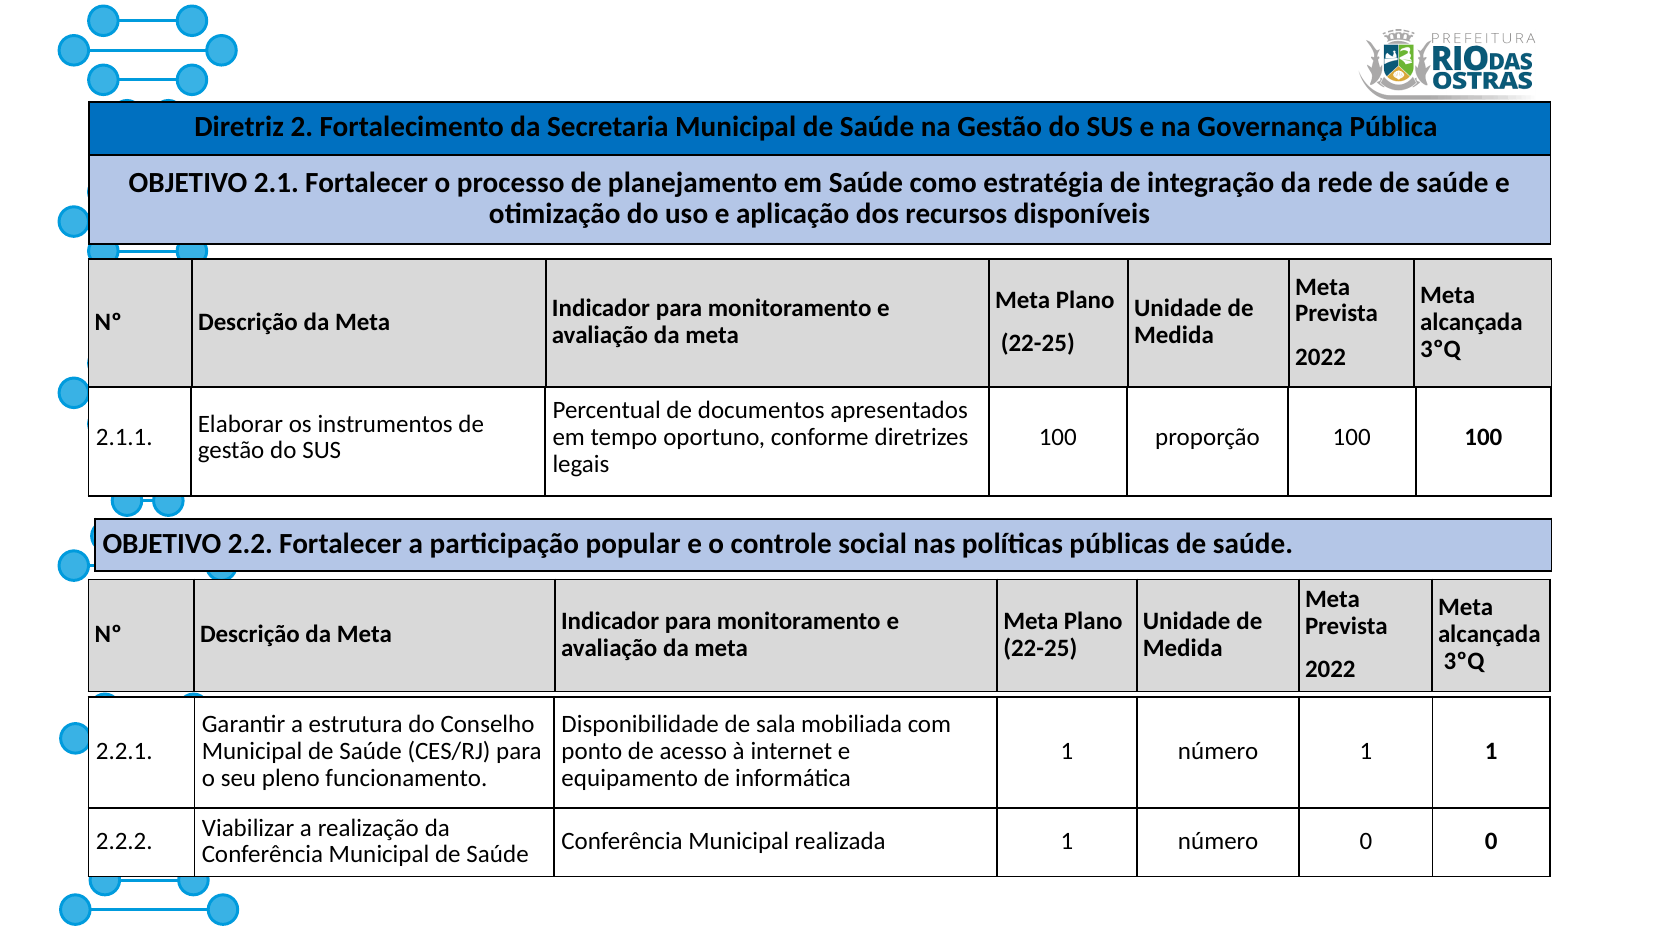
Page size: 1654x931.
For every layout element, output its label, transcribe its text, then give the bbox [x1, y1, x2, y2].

table_cell OBJETIVO 2.1. Fortalecer o processo de planejamento em Saúde como estratégia de integração da rede de saúde e otimização do uso e aplicação dos recursos disponíveis [90, 156, 1550, 243]
table_cell Conferência Municipal realizada [555, 809, 996, 876]
table_header 2.1.1. [89, 388, 190, 495]
table_header Indicador para monitoramento e avaliação da meta [547, 260, 988, 386]
table_cell 0 [1433, 809, 1549, 876]
table_header Diretriz 2. Fortalecimento da Secretaria Municipal de Saúde na Gestão do SUS e na Governança Pública [90, 103, 1550, 154]
table_header 1 [1433, 698, 1549, 807]
table_header Descrição da Meta [193, 260, 545, 386]
table_header Nº [89, 260, 191, 386]
picture [1358, 29, 1536, 100]
table_header 1 [1300, 698, 1432, 807]
table_cell 0 [1300, 809, 1432, 876]
table_header proporção [1128, 388, 1287, 495]
table_cell 2.2.2. [89, 809, 194, 876]
table_header Nº [89, 580, 193, 691]
table_header Percentual de documentos apresentados em tempo oportuno, conforme diretrizes legais [546, 388, 988, 495]
table_header Elaborar os instrumentos de gestão do SUS [192, 388, 544, 495]
table_cell número [1138, 809, 1298, 876]
table_header Unidade de Medida [1129, 260, 1288, 386]
table_header Meta Prevista 2022 [1290, 260, 1413, 386]
table_header 1 [998, 698, 1136, 807]
table_header 100 [990, 388, 1126, 495]
table_header número [1138, 698, 1298, 807]
table_header OBJETIVO 2.2. Fortalecer a participação popular e o controle social nas políticas públicas de saúde. [96, 520, 1551, 570]
table_header Garantir a estrutura do Conselho Municipal de Saúde (CES/RJ) para o seu pleno funcionamento. [195, 698, 553, 807]
table_cell 1 [998, 809, 1136, 876]
table_header Meta Plano (22-25) [998, 580, 1136, 691]
table_header Unidade de Medida [1138, 580, 1298, 691]
table_header 100 [1417, 388, 1550, 495]
table_cell Viabilizar a realização da Conferência Municipal de Saúde [195, 809, 553, 876]
table_header Meta alcançada 3ºQ [1433, 580, 1549, 691]
table_header 100 [1289, 388, 1415, 495]
table_header Meta alcançada 3ºQ [1415, 260, 1551, 386]
table_header Meta Prevista 2022 [1300, 580, 1431, 691]
table_header Disponibilidade de sala mobiliada com ponto de acesso à internet e equipamento de informática [555, 698, 996, 807]
table_header Descrição da Meta [195, 580, 554, 691]
table_header Meta Plano (22-25) [990, 260, 1127, 386]
table_header 2.2.1. [89, 698, 194, 807]
table_header Indicador para monitoramento e avaliação da meta [556, 580, 996, 691]
